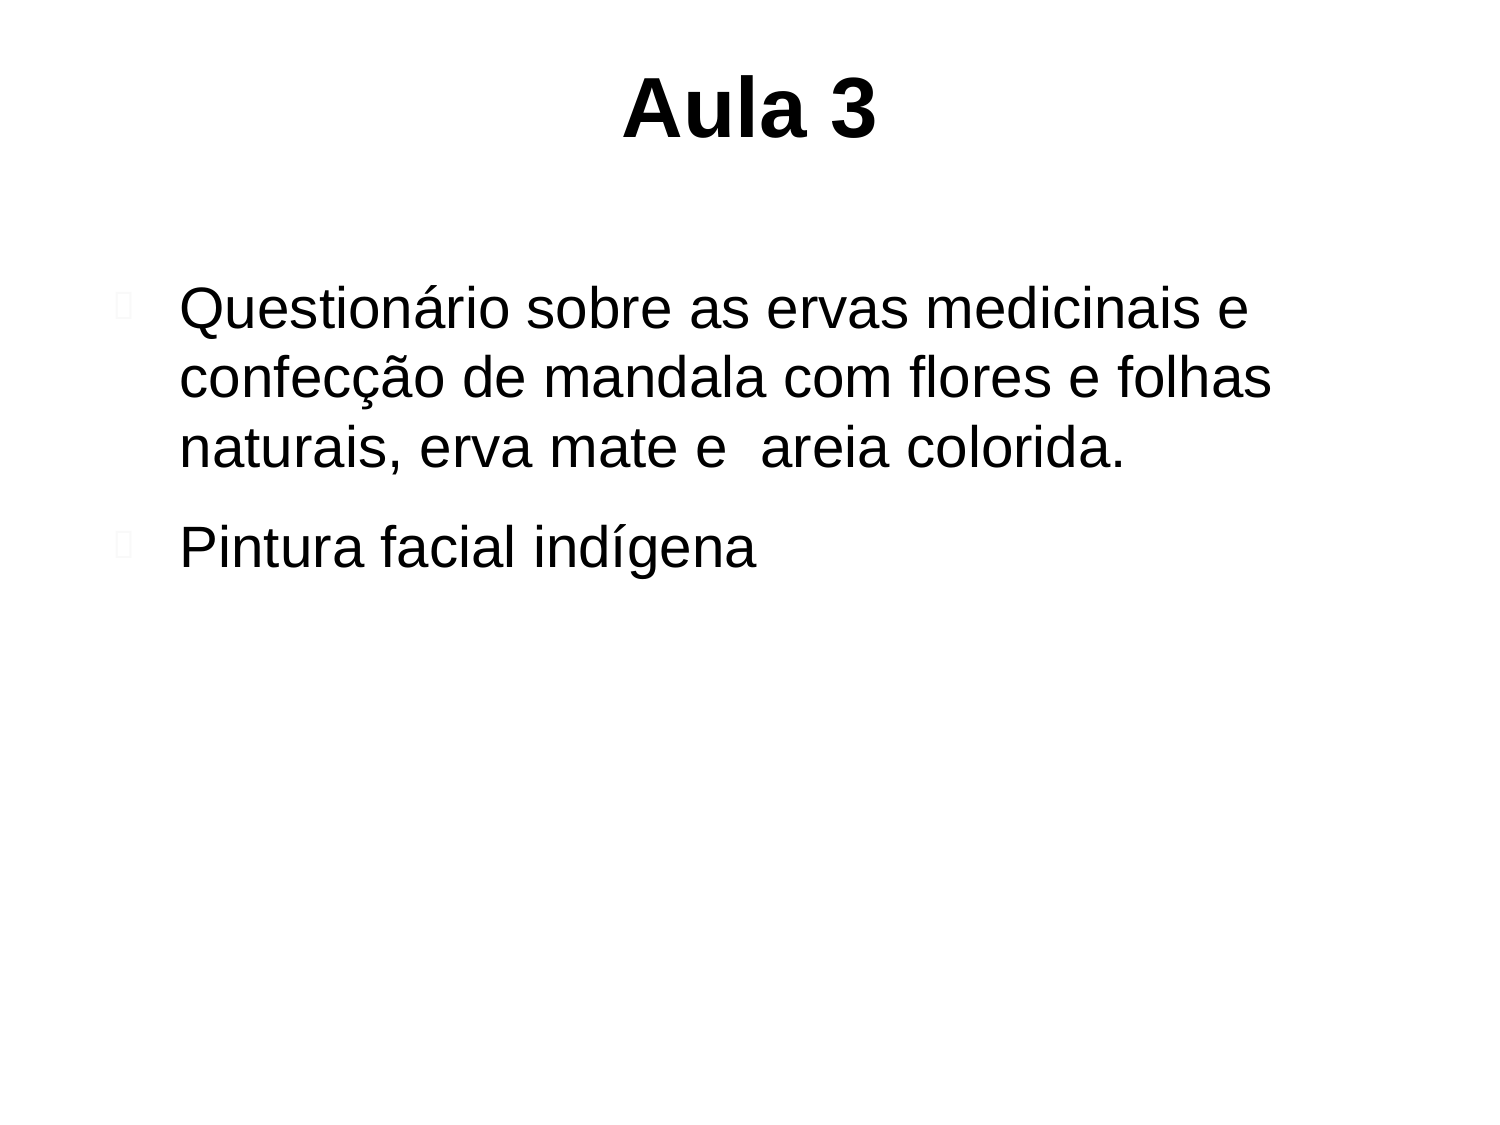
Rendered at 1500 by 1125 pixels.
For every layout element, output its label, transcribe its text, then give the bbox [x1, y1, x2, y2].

list Questionário sobre as ervas medicinais e confecção de mandala com flores e folhas naturais, erva mate e areia colorida. Pintura facial indígena [75, 262, 1425, 1035]
title Aula 3 [75, 45, 1425, 233]
